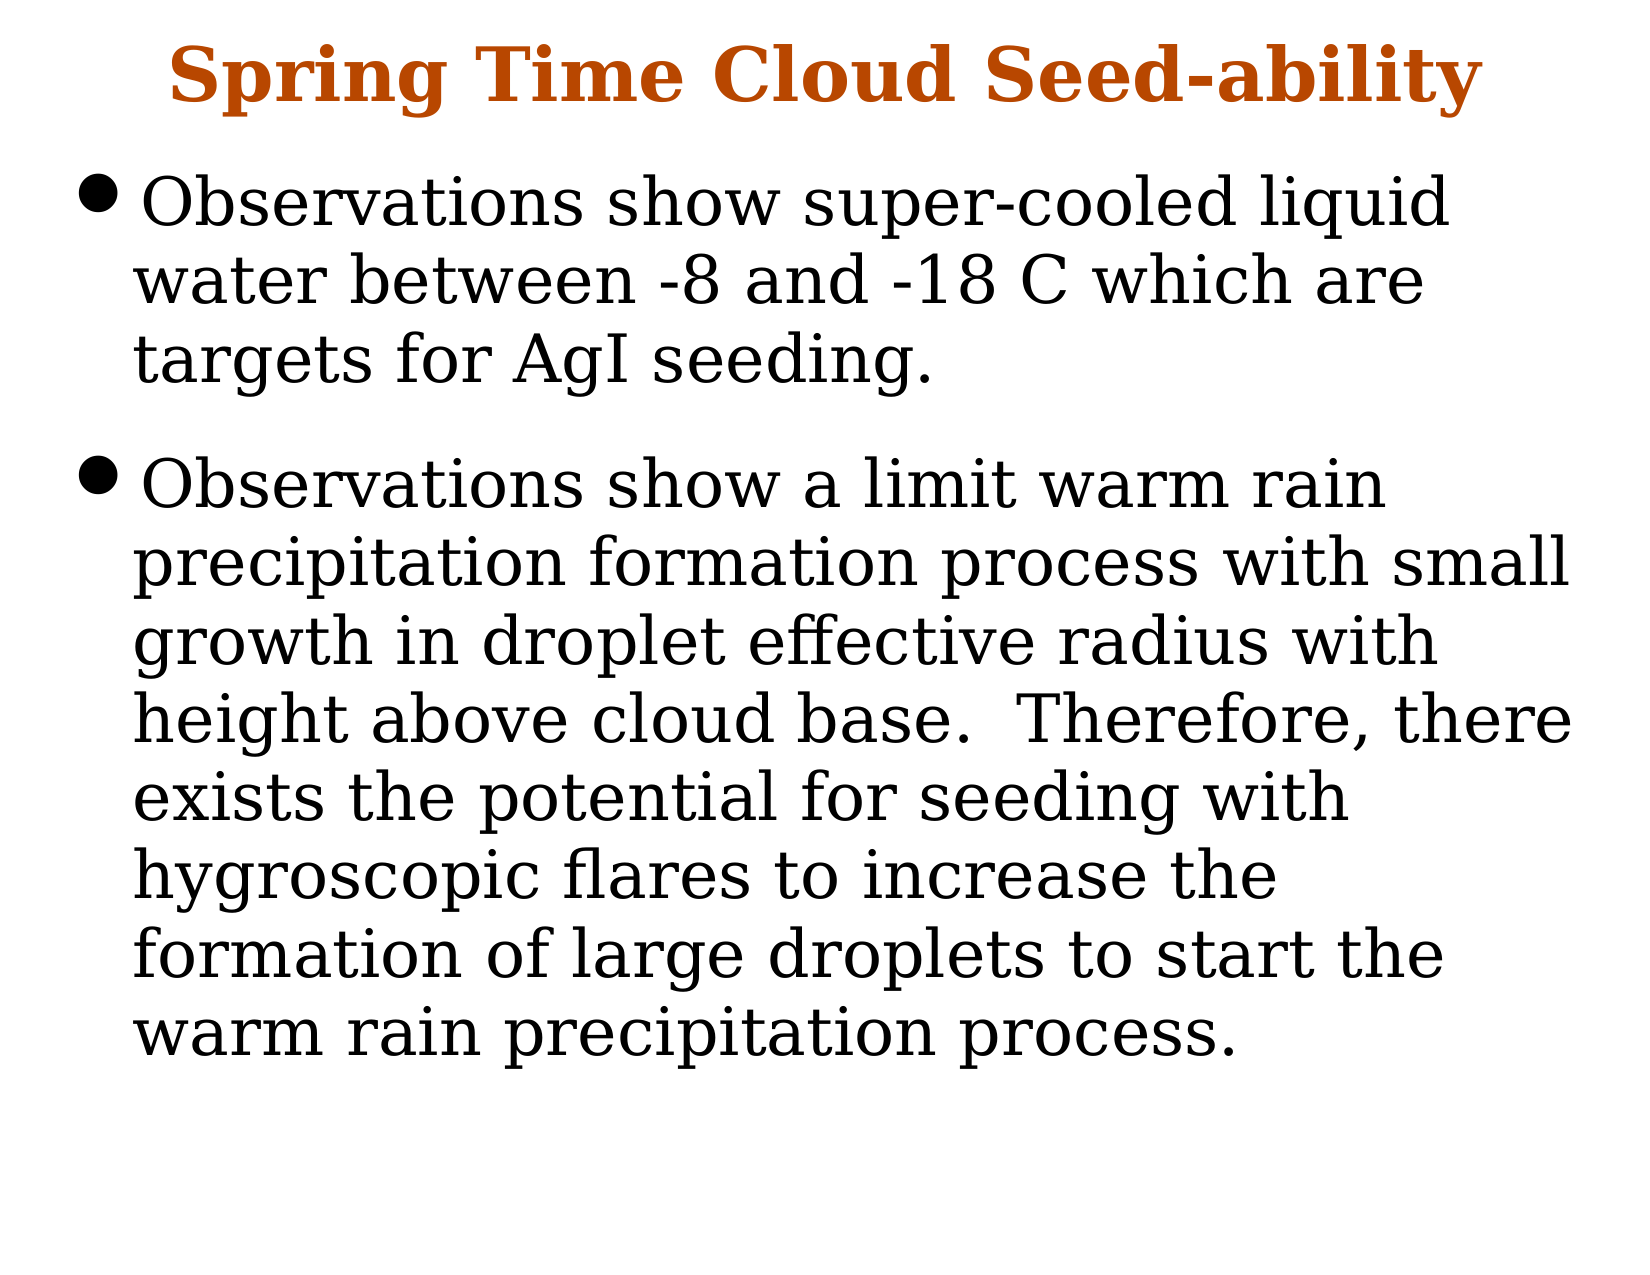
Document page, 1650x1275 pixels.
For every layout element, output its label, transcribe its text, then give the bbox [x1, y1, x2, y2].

text_box Spring Time Cloud Seed-ability [0, 29, 1650, 119]
text_box Observations show super-cooled liquid water between -8 and -18 C which are targets for AgI seeding. Observations show a limit warm rain precipitation formation process with small growth in droplet effective radius with height above cloud base. Therefore, there exists the potential for seeding with hygroscopic flares to increase the formation of large droplets to start the warm rain precipitation process. [58, 154, 1618, 1080]
